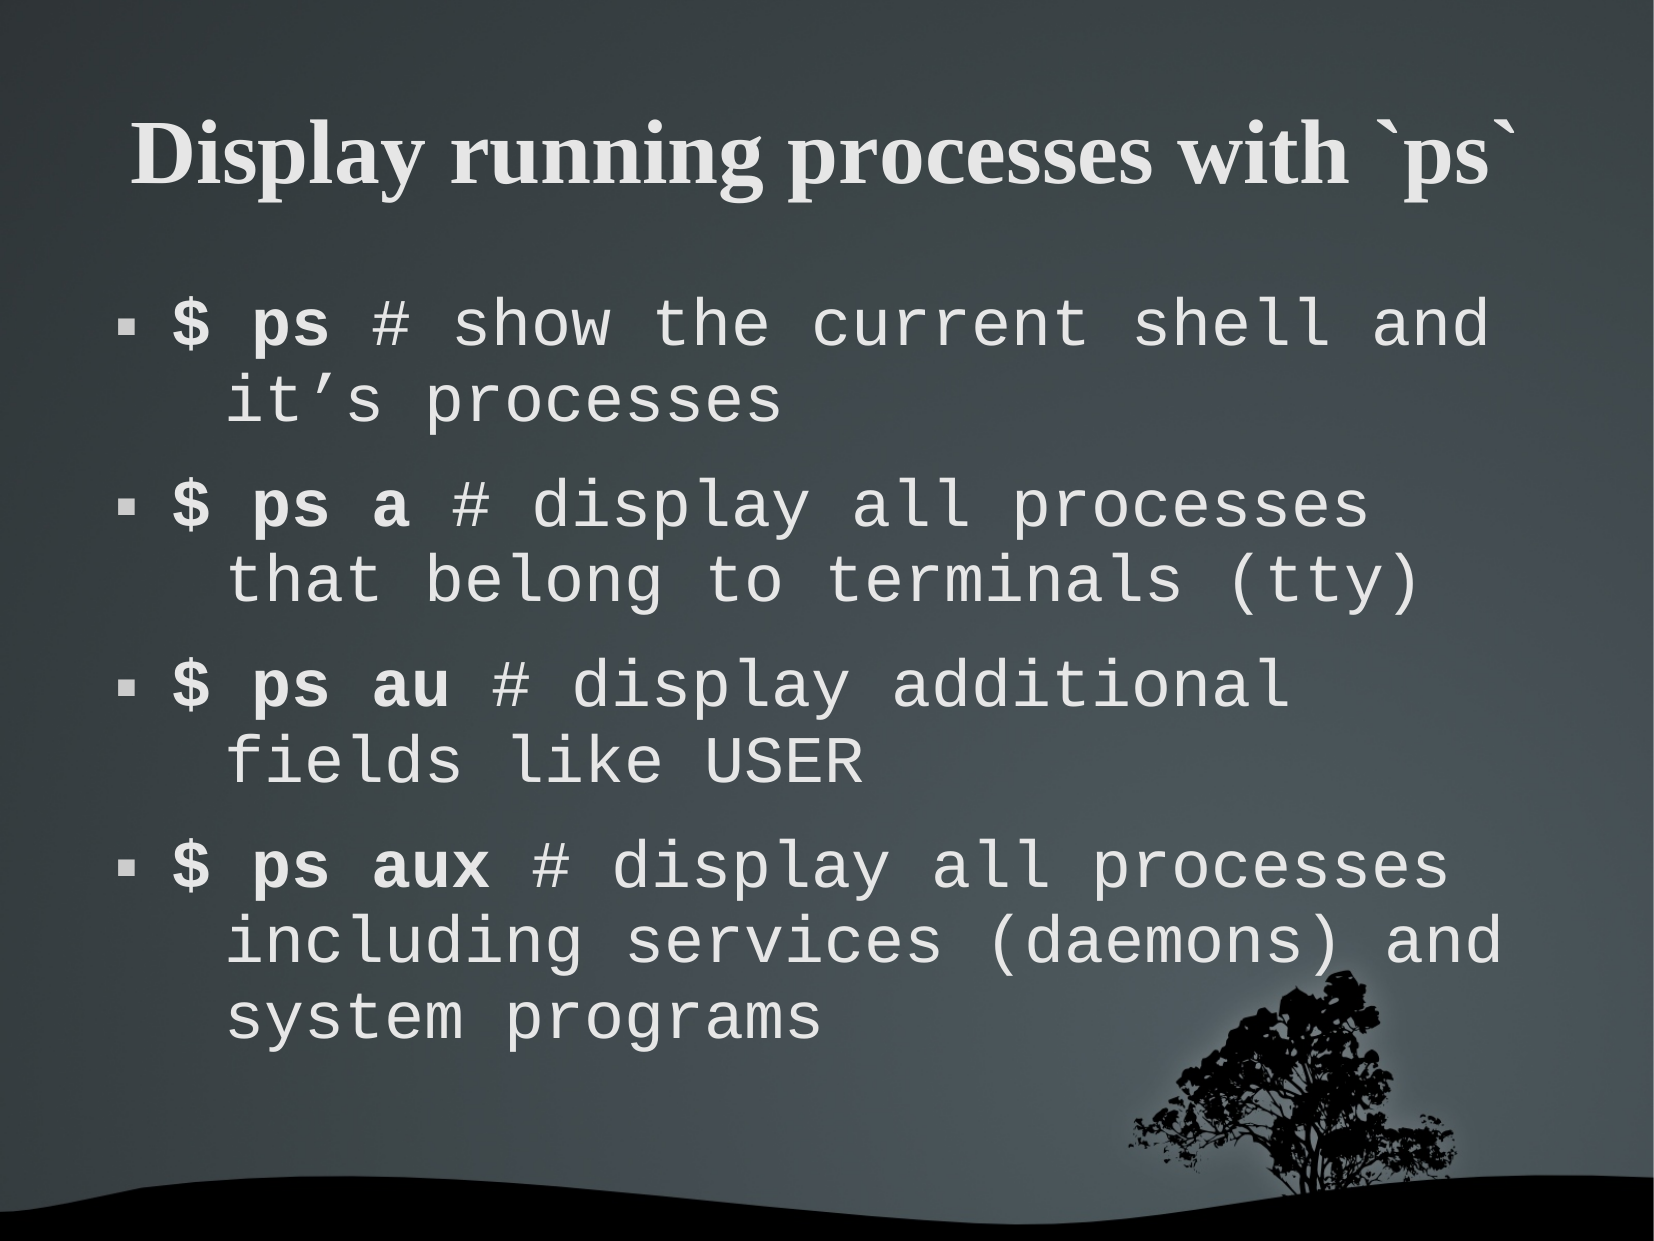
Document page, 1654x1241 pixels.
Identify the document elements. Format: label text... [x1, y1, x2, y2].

title Display running processes with `ps` [82, 49, 1571, 257]
list $ ps # show the current shell and it’s processes $ ps a # display all processes that belong to terminals (tty) $ ps au # display additional fields like USER $ ps aux # display all processes including services (daemons) and system programs [82, 290, 1571, 1213]
picture [0, 0, 1654, 1241]
